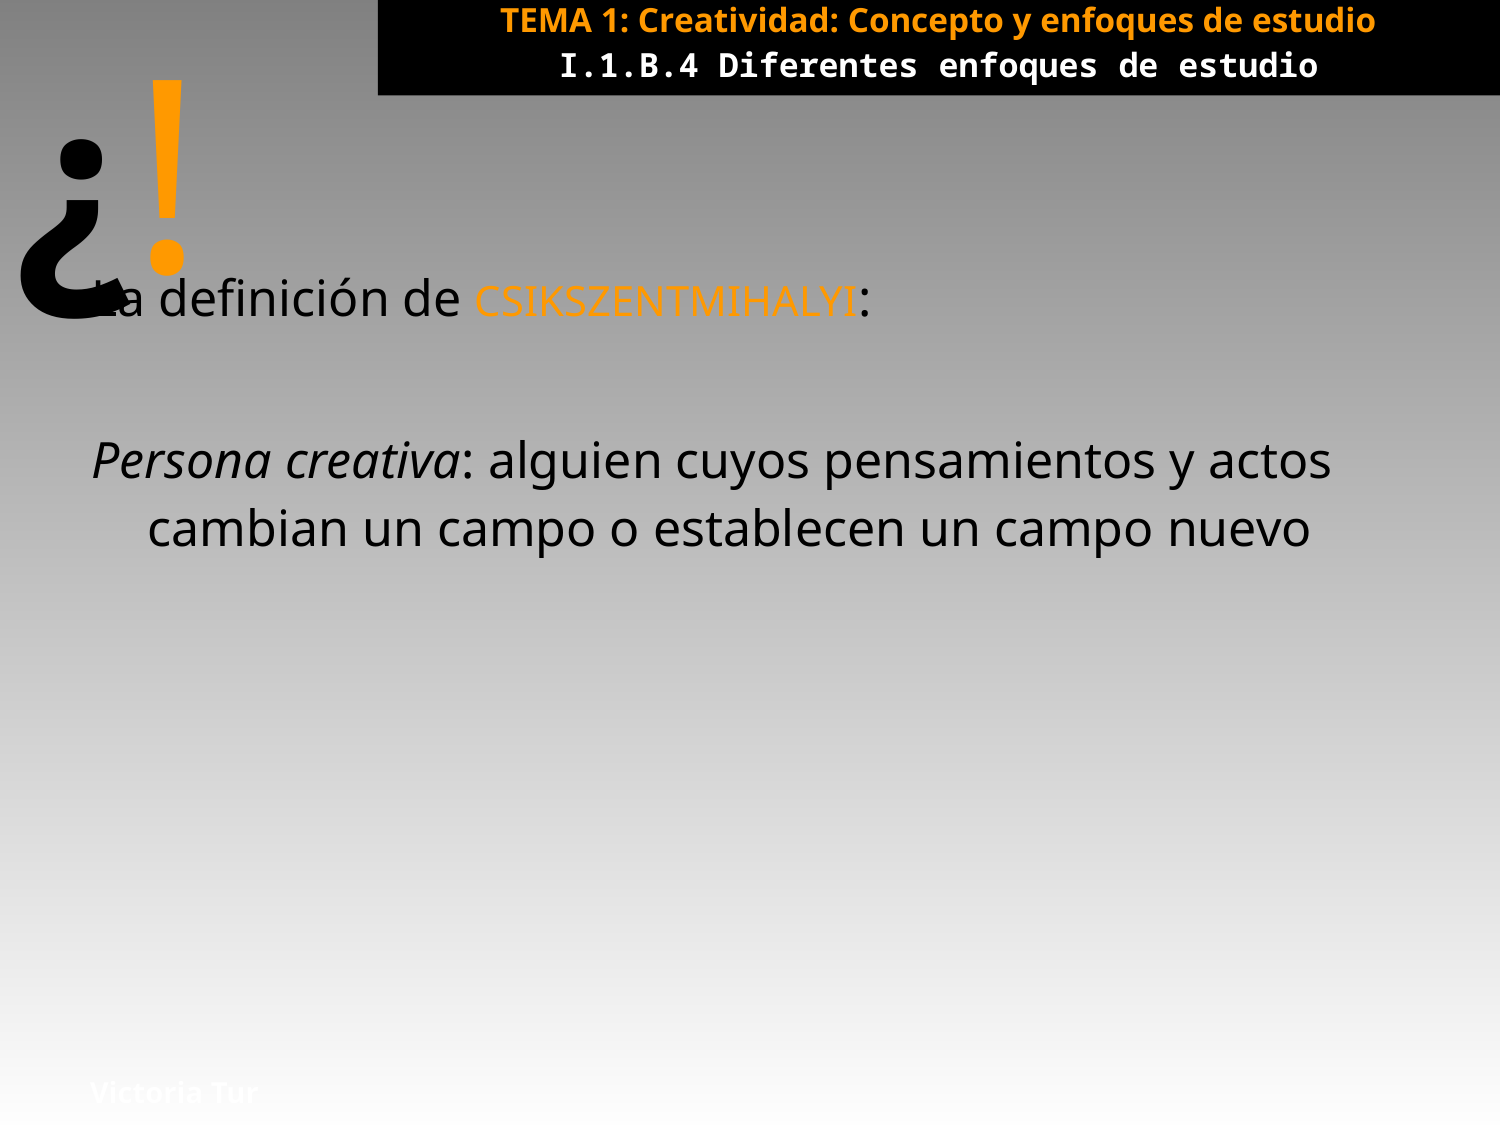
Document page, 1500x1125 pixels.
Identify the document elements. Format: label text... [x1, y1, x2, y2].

list La definición de CSIKSZENTMIHALYI: Persona creativa: alguien cuyos pensamientos y actos cambian un campo o establecen un campo nuevo [76, 255, 1427, 998]
text_box TEMA 1: Creatividad: Concepto y enfoques de estudio I.1.B.4 Diferentes enfoques de estudio [377, 0, 1500, 96]
